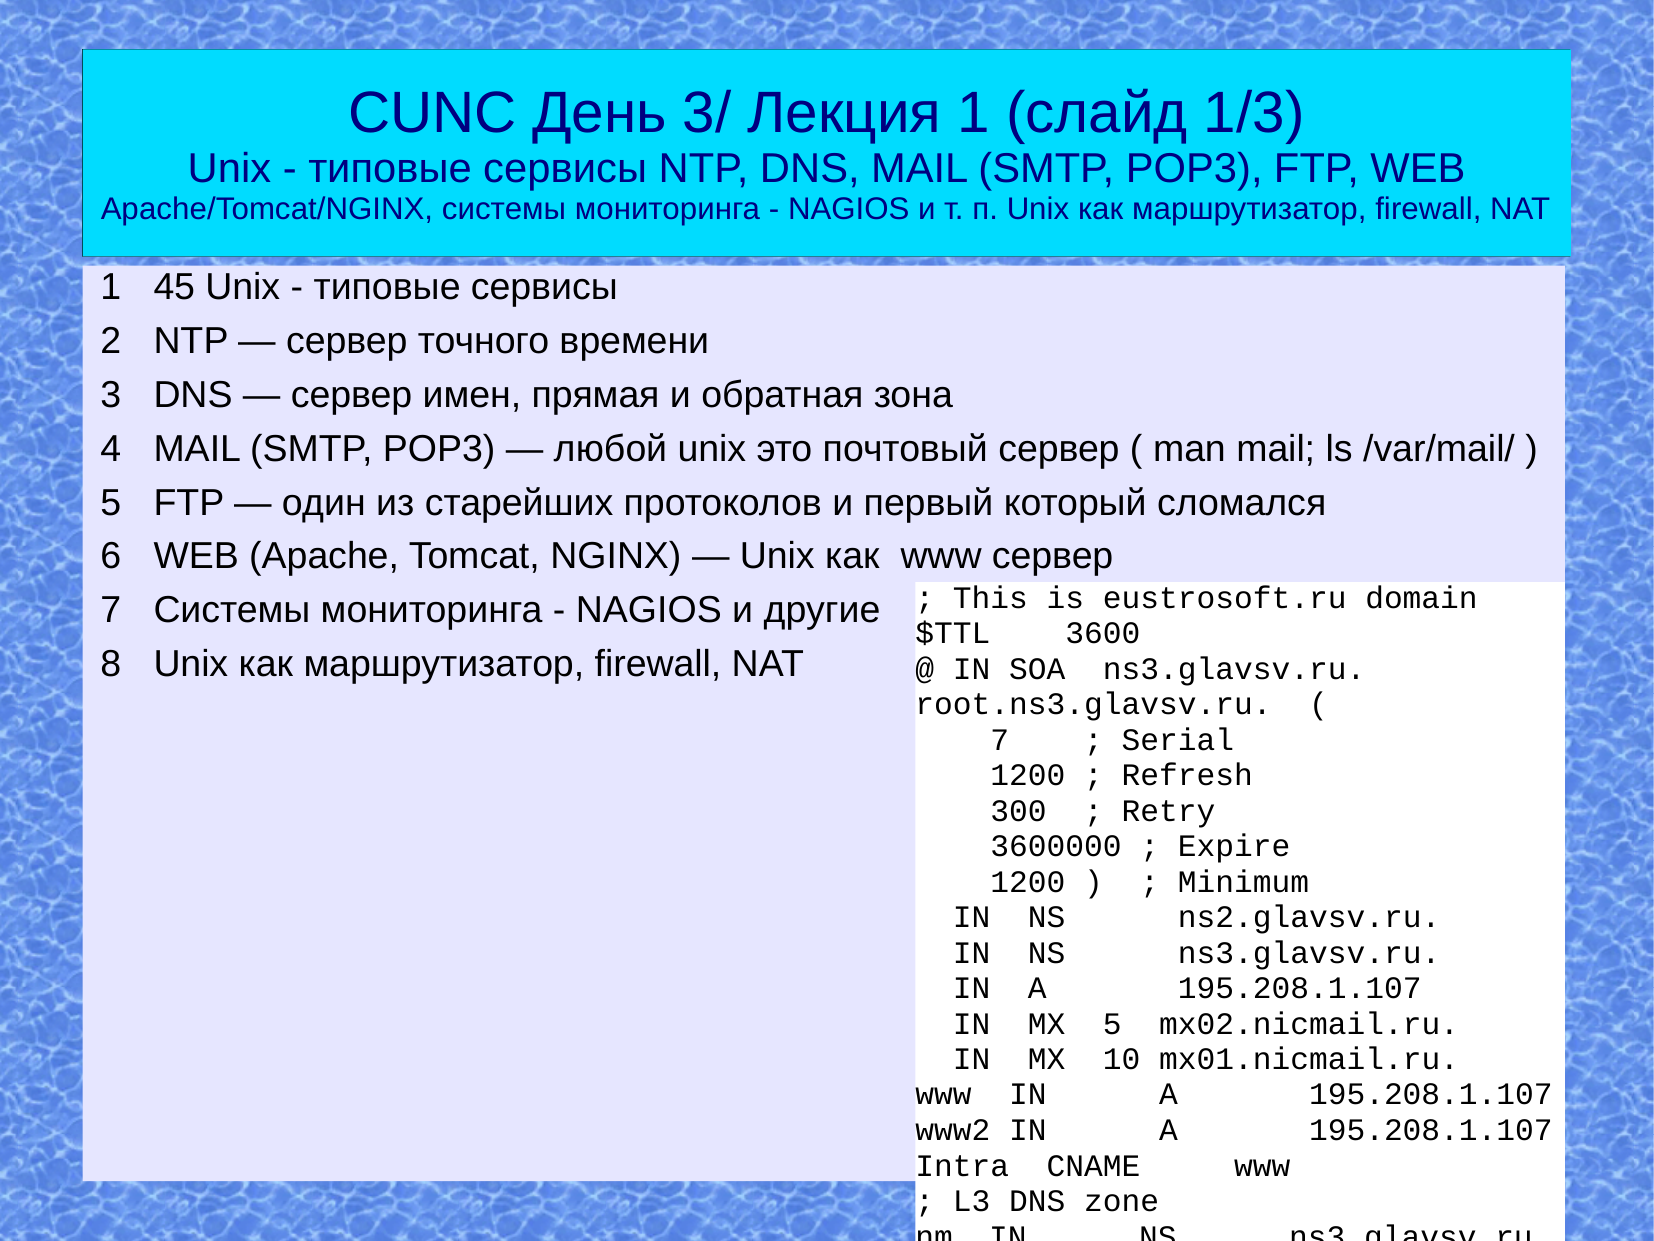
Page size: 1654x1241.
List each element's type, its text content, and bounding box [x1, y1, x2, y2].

list 45 Unix - типовые сервисы NTP — сервер точного времени DNS — сервер имен, прямая и обратная зона MAIL (SMTP, POP3) — любой unix это почтовый сервер ( man mail; ls /var/mail/ ) FTP — один из старейших протоколов и первый который сломался WEB (Apache, Tomcat, NGINX) — Unix как www сервер Системы мониторинга - NAGIOS и другие Unix как маршрутизатор, firewall, NAT [82, 265, 1565, 1182]
picture [0, 0, 1654, 1241]
title CUNC День 3/ Лекция 1 (слайд 1/3) Unix - типовые сервисы NTP, DNS, MAIL (SMTP, POP3), FTP, WEB Apache/Tomcat/NGINX, системы мониторинга - NAGIOS и т. п. Unix как маршрутизатор, firewall, NAT [82, 49, 1571, 257]
text_box ; This is eustrosoft.ru domain $TTL 3600 @ IN SOA ns3.glavsv.ru. root.ns3.glavsv.ru. ( 7 ; Serial 1200 ; Refresh 300 ; Retry 3600000 ; Expire 1200 ) ; Minimum IN NS ns2.glavsv.ru. IN NS ns3.glavsv.ru. IN A 195.208.1.107 IN MX 5 mx02.nicmail.ru. IN MX 10 mx01.nicmail.ru. www IN A 195.208.1.107 www2 IN A 195.208.1.107 Intra CNAME www ; L3 DNS zone nm IN NS ns3.glavsv.ru. [915, 582, 1565, 1225]
